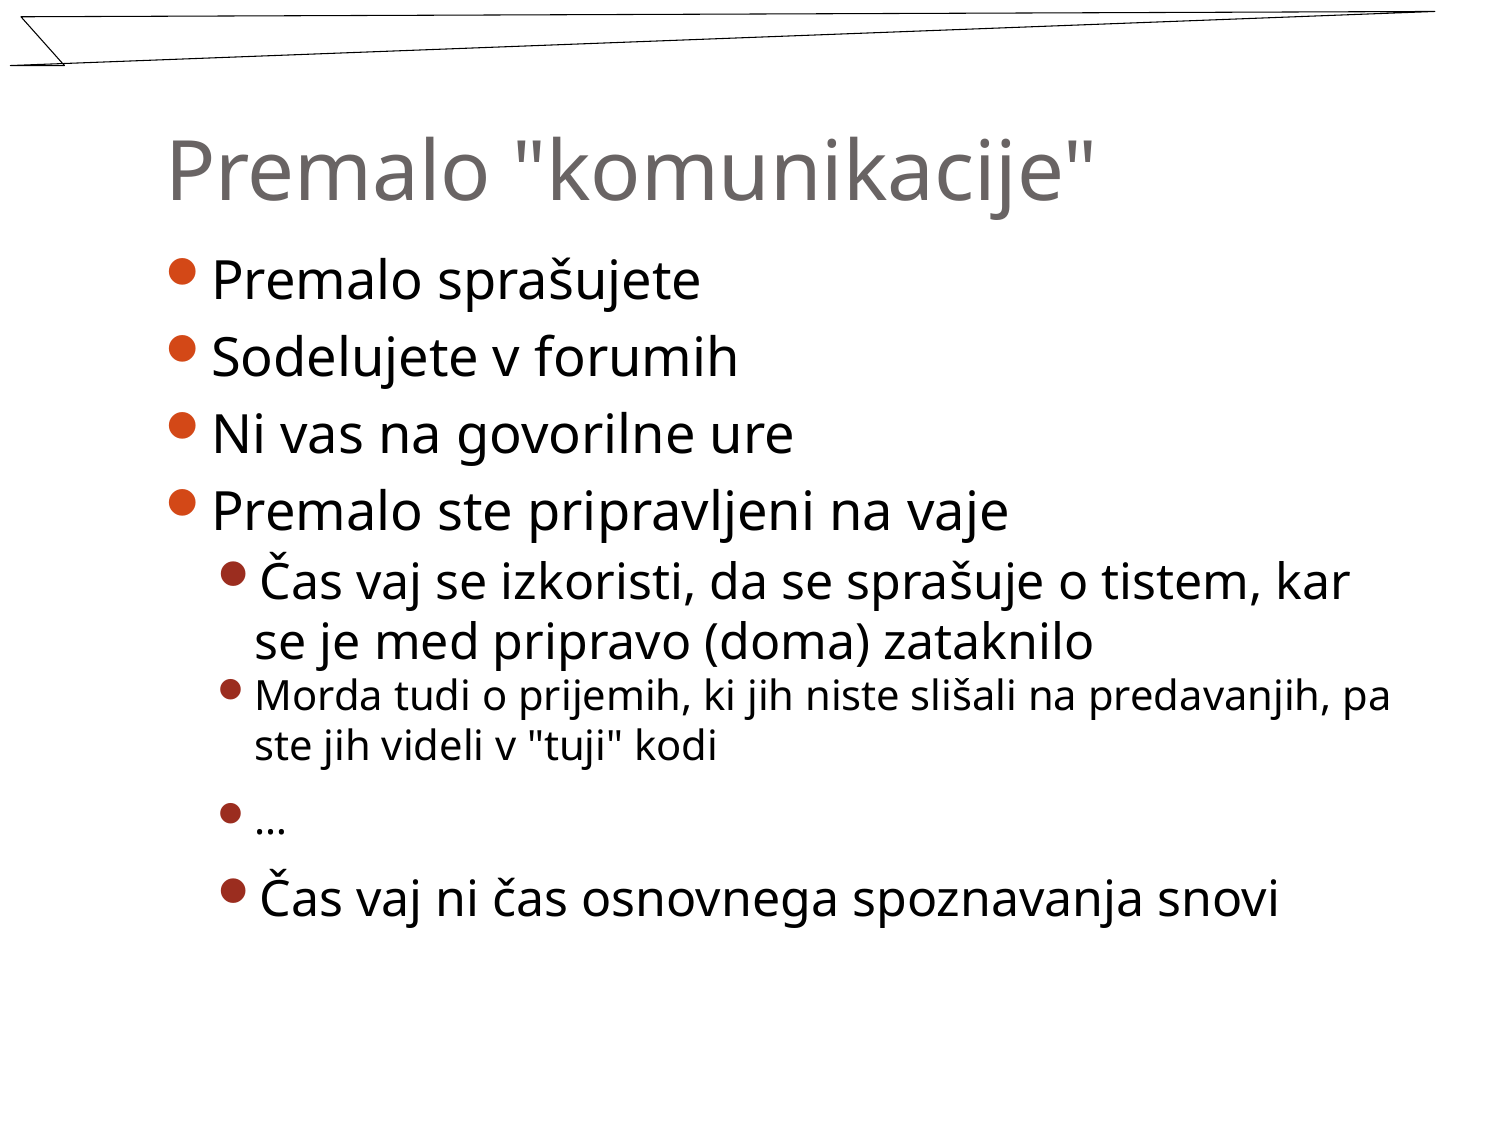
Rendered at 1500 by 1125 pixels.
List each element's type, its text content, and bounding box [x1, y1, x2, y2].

list Premalo sprašujete Sodelujete v forumih Ni vas na govorilne ure Premalo ste pripravljeni na vaje Čas vaj se izkoristi, da se sprašuje o tistem, kar se je med pripravo (doma) zataknilo Morda tudi o prijemih, ki jih niste slišali na predavanjih, pa ste jih videli v "tuji" kodi … Čas vaj ni čas osnovnega spoznavanja snovi [150, 237, 1425, 988]
title Premalo "komunikacije" [150, 45, 1425, 233]
